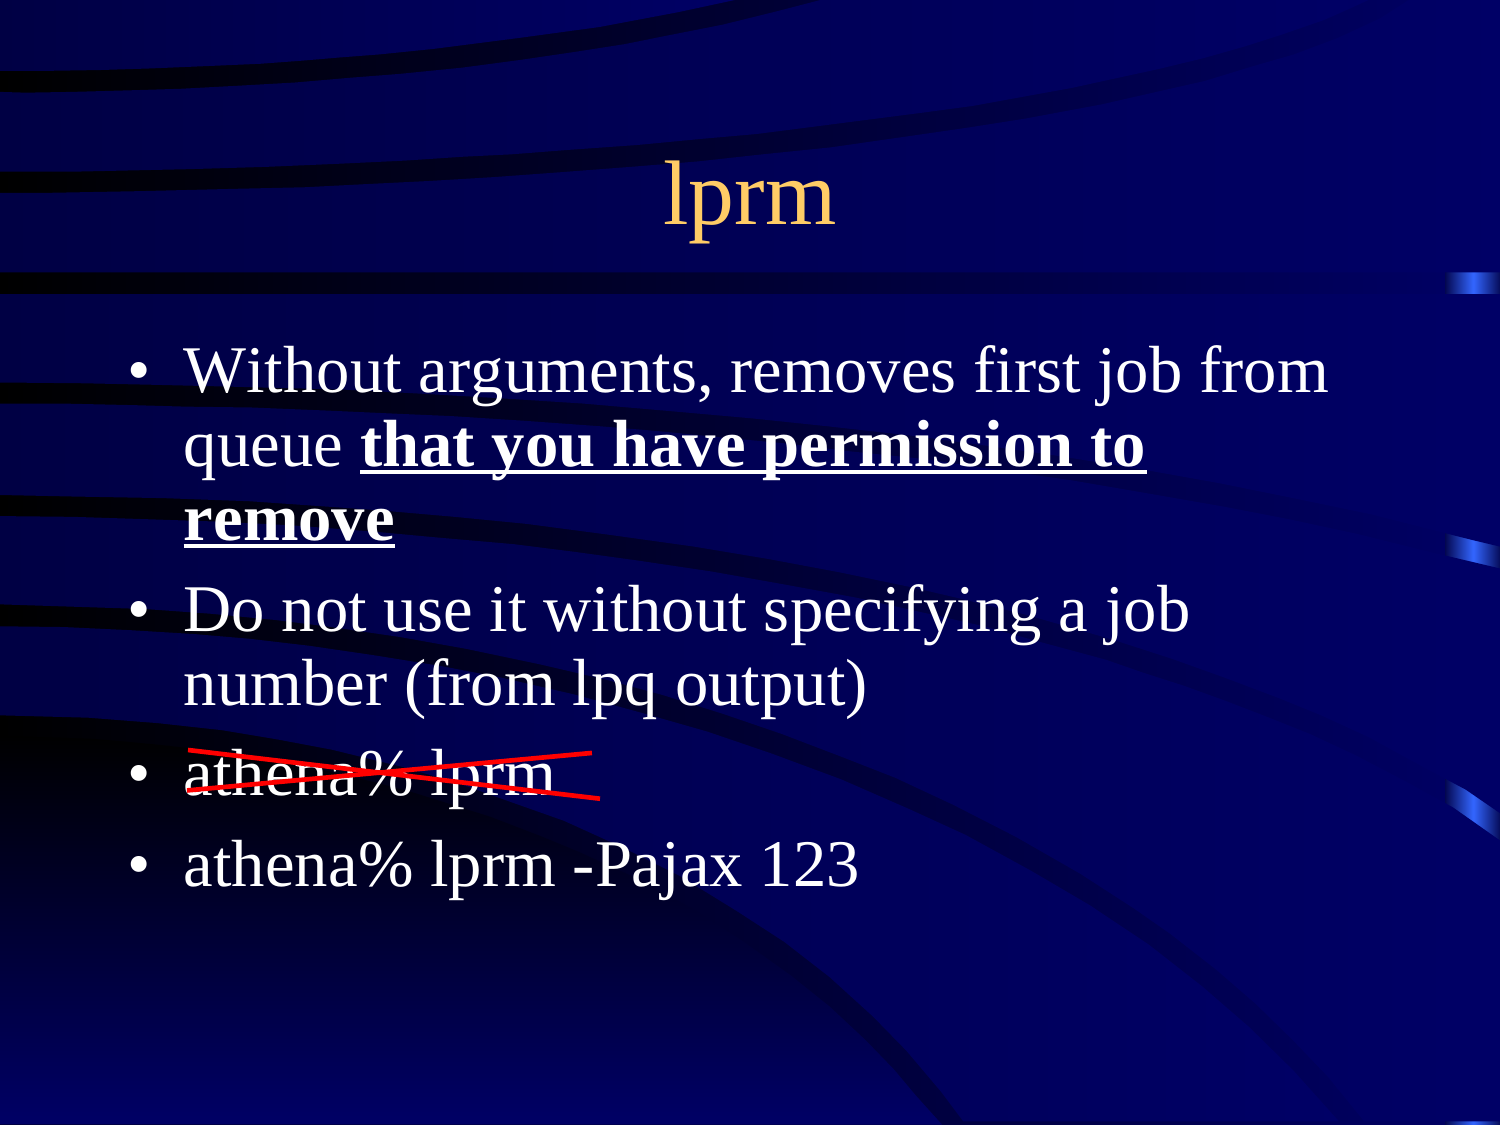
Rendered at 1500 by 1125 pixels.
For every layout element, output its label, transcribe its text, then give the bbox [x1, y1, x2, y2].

title lprm [112, 99, 1388, 288]
list Without arguments, removes first job from queue that you have permission to remove Do not use it without specifying a job number (from lpq output) athena% lprm athena% lprm -Pajax 123 [112, 324, 1388, 1001]
